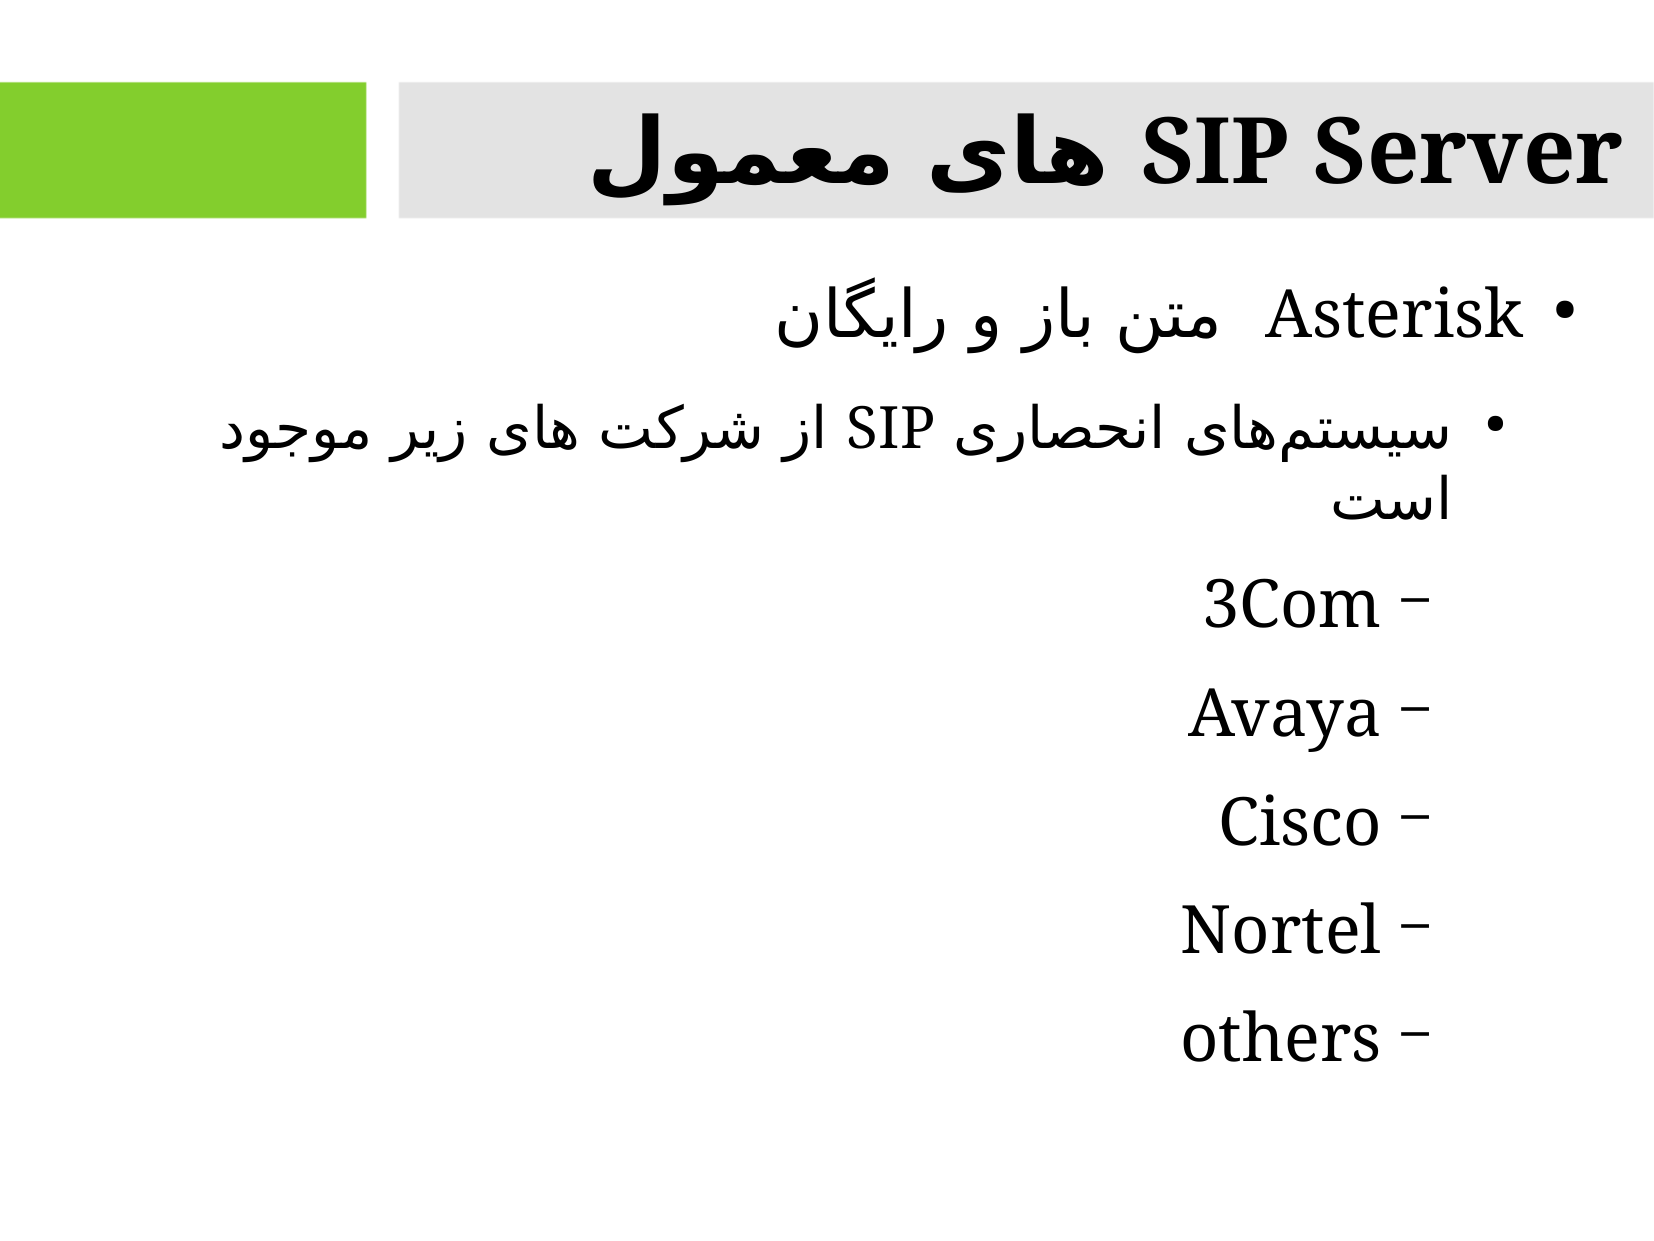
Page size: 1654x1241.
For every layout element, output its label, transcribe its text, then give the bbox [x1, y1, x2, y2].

picture [0, 0, 1654, 1241]
list Asterisk متن باز و رایگان سیستم‌های انحصاری SIP از شرکت های زیر موجود است 3Com Avaya Cisco Nortel others [82, 265, 1595, 1152]
title SIP Server های معمول [313, 73, 1625, 223]
